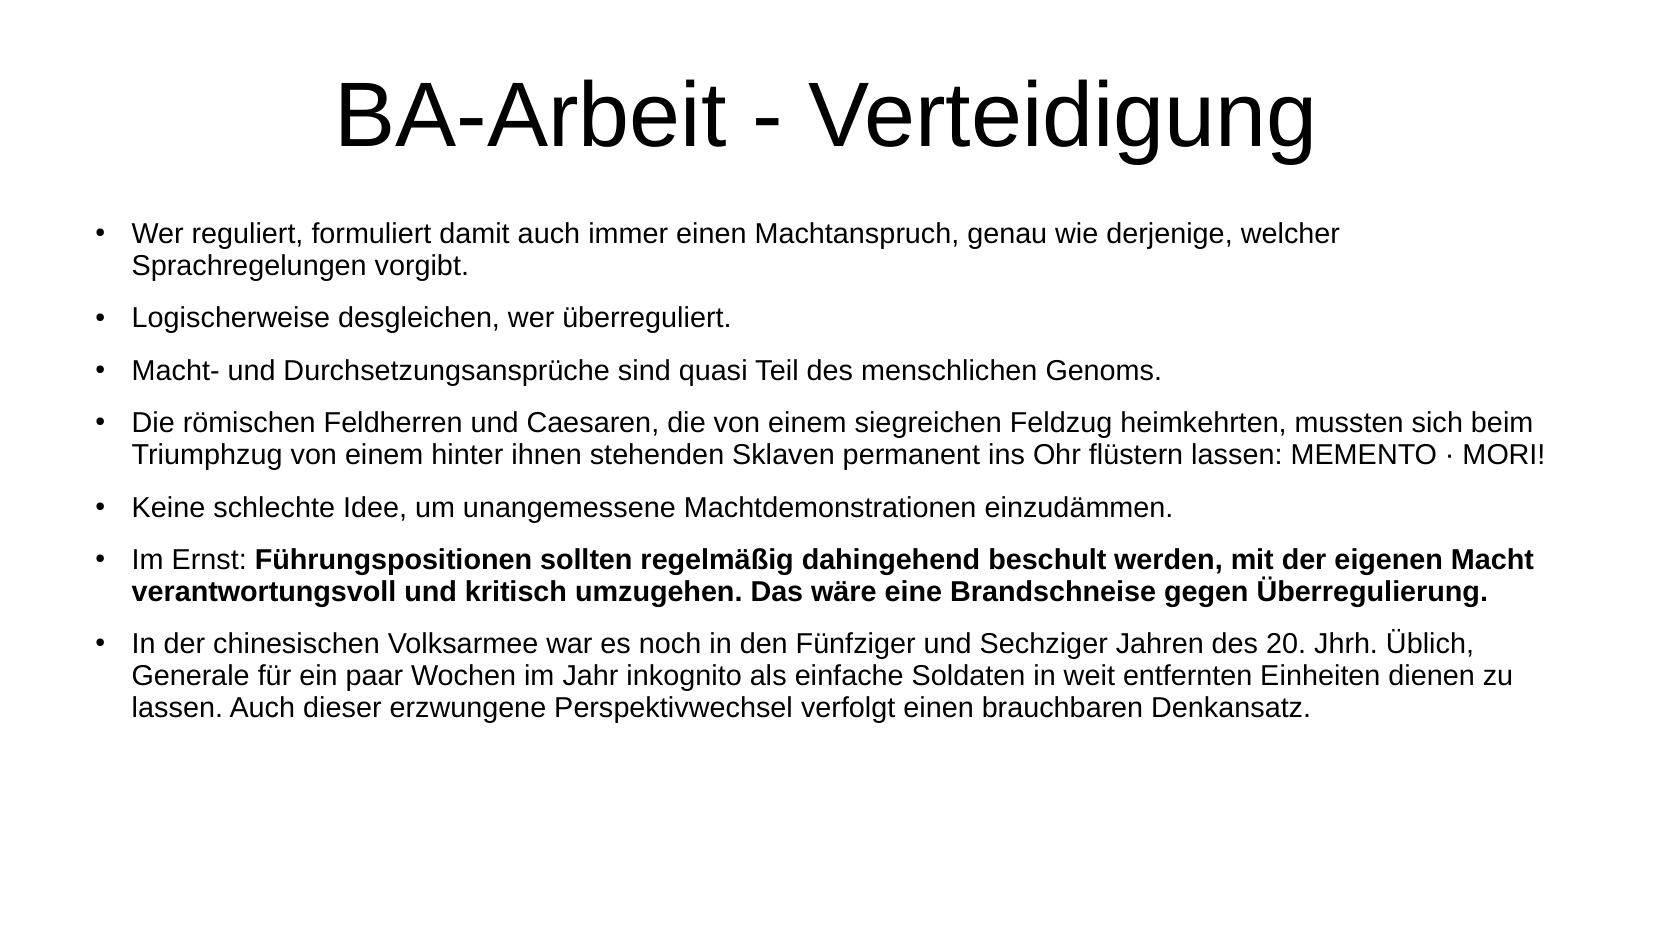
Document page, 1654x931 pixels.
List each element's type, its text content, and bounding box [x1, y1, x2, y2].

list Wer reguliert, formuliert damit auch immer einen Machtanspruch, genau wie derjenige, welcher Sprachregelungen vorgibt. Logischerweise desgleichen, wer überreguliert. Macht- und Durchsetzungsansprüche sind quasi Teil des menschlichen Genoms. Die römischen Feldherren und Caesaren, die von einem siegreichen Feldzug heimkehrten, mussten sich beim Triumphzug von einem hinter ihnen stehenden Sklaven permanent ins Ohr flüstern lassen: MEMENTO · MORI! Keine schlechte Idee, um unangemessene Machtdemonstrationen einzudämmen. Im Ernst: Führungspositionen sollten regelmäßig dahingehend beschult werden, mit der eigenen Macht verantwortungsvoll und kritisch umzugehen. Das wäre eine Brandschneise gegen Überregulierung. In der chinesischen Volksarmee war es noch in den Fünfziger und Sechziger Jahren des 20. Jhrh. Üblich, Generale für ein paar Wochen im Jahr inkognito als einfache Soldaten in weit entfernten Einheiten dienen zu lassen. Auch dieser erzwungene Perspektivwechsel verfolgt einen brauchbaren Denkansatz. [82, 217, 1571, 758]
title BA-Arbeit - Verteidigung [82, 37, 1571, 193]
